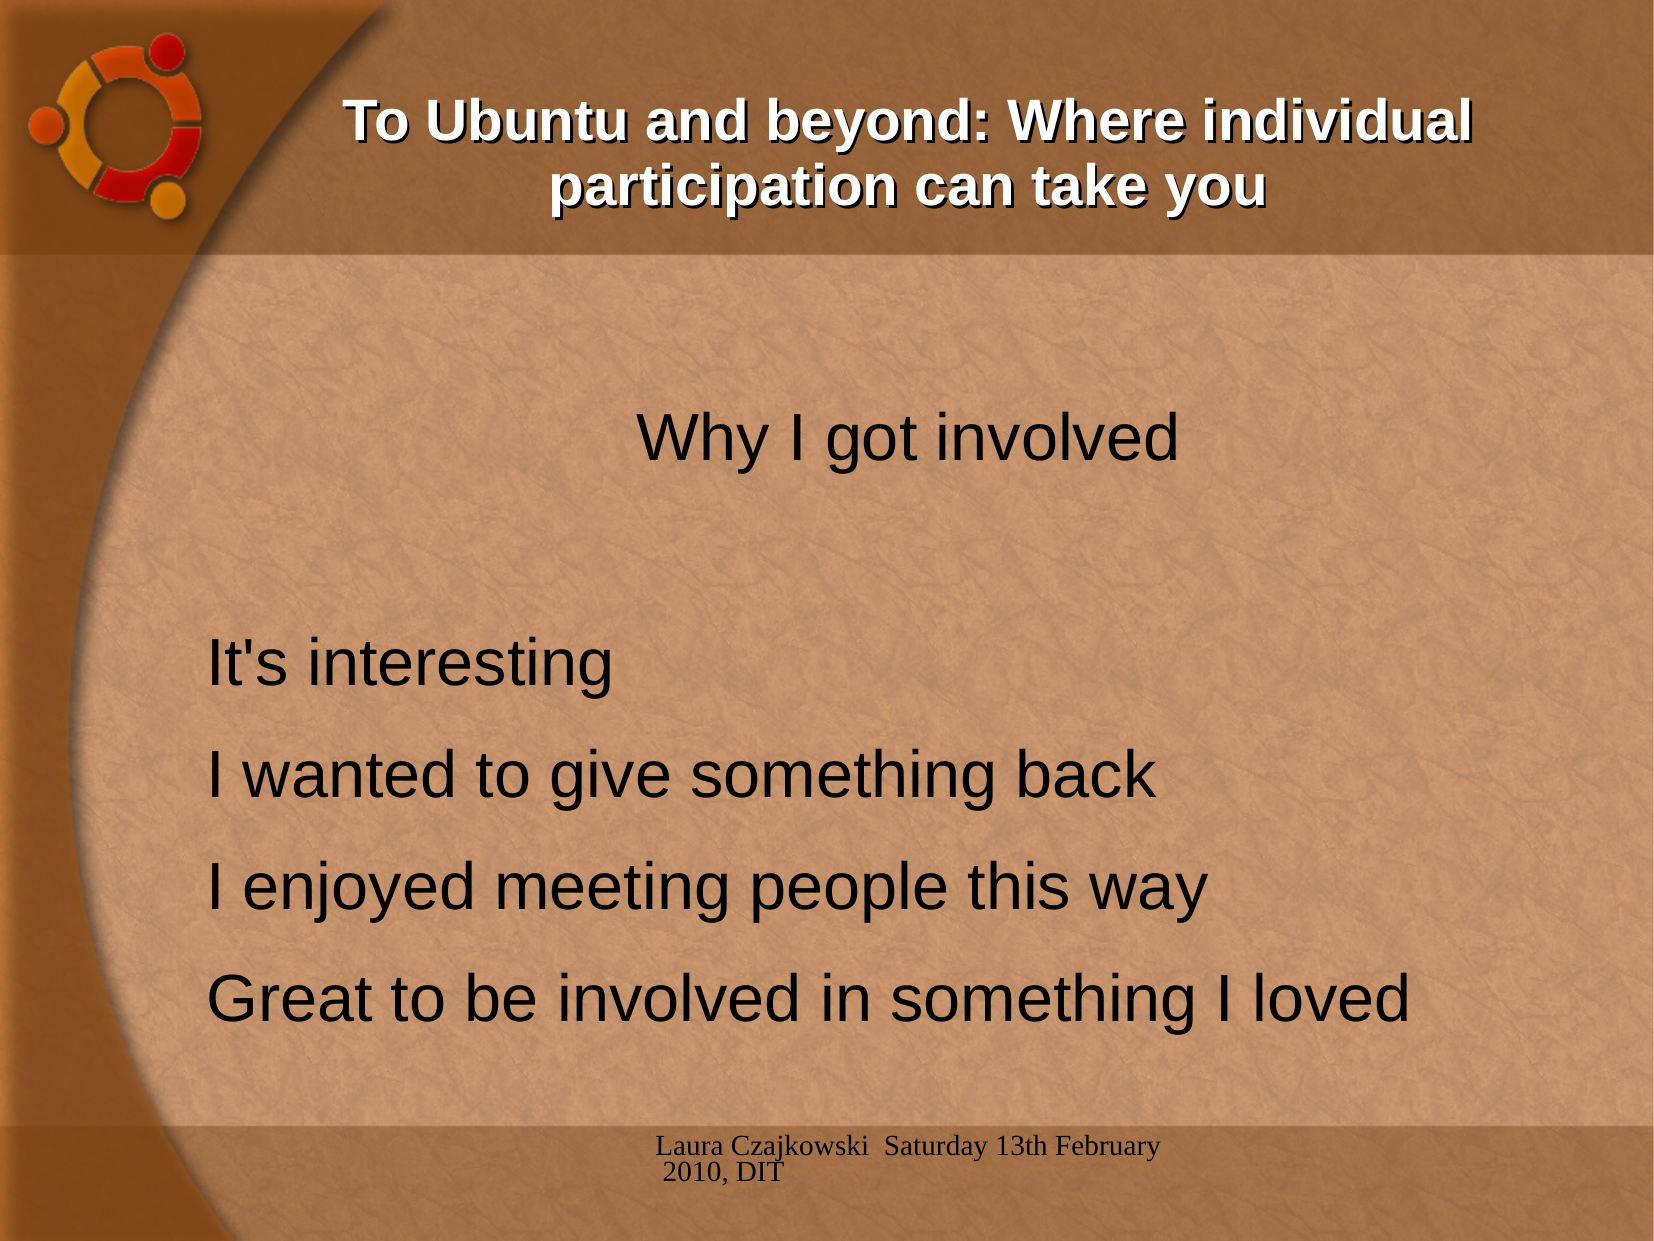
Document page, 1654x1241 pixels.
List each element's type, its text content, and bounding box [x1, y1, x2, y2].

picture [0, 0, 1654, 1241]
title To Ubuntu and beyond: Where individual participation can take you [187, 56, 1630, 250]
subtitle Why I got involved It's interesting I wanted to give something back I enjoyed meeting people this way Great to be involved in something I loved [187, 297, 1630, 1102]
